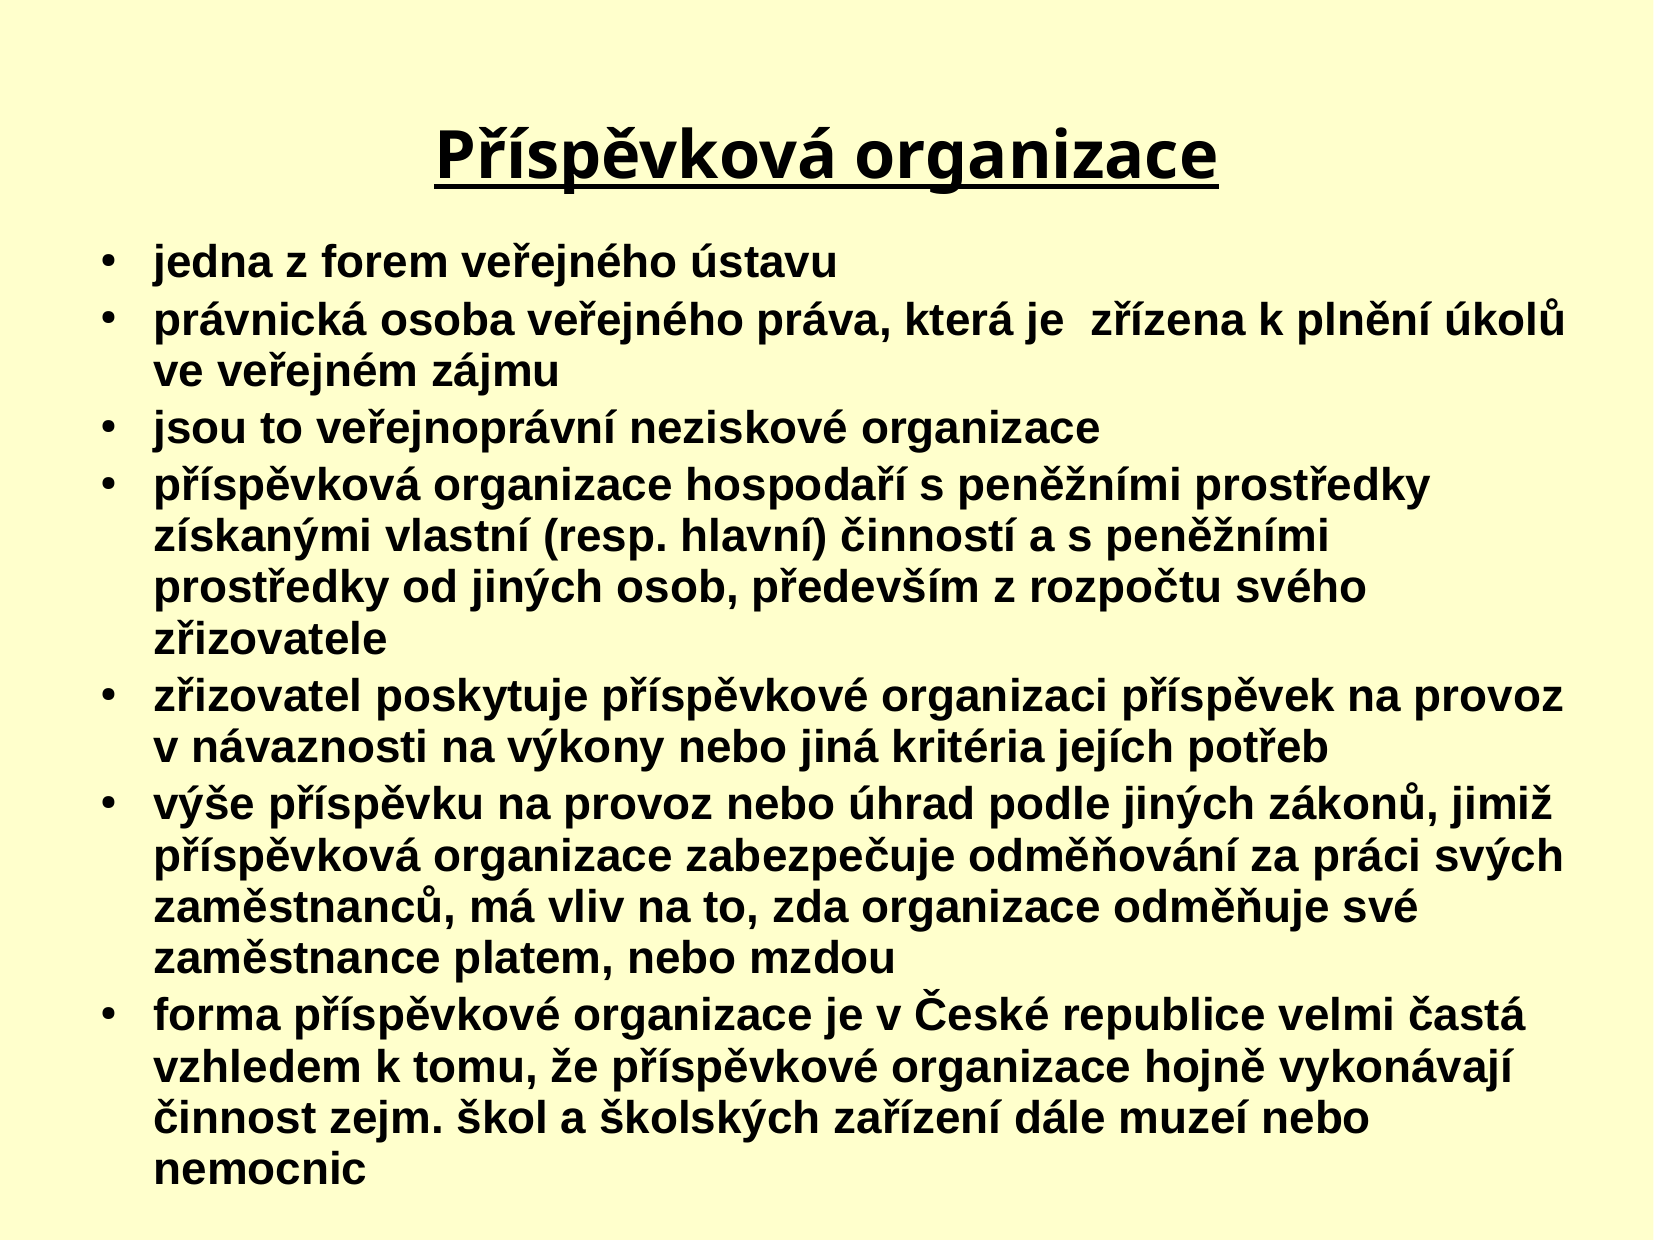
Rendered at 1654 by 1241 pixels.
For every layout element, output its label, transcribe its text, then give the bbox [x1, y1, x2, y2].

title Příspěvková organizace [82, 49, 1571, 236]
list jedna z forem veřejného ústavu právnická osoba veřejného práva, která je zřízena k plnění úkolů ve veřejném zájmu jsou to veřejnoprávní neziskové organizace příspěvková organizace hospodaří s peněžními prostředky získanými vlastní (resp. hlavní) činností a s peněžními prostředky od jiných osob, především z rozpočtu svého zřizovatele zřizovatel poskytuje příspěvkové organizaci příspěvek na provoz v návaznosti na výkony nebo jiná kritéria jejích potřeb výše příspěvku na provoz nebo úhrad podle jiných zákonů, jimiž příspěvková organizace zabezpečuje odměňování za práci svých zaměstnanců, má vliv na to, zda organizace odměňuje své zaměstnance platem, nebo mzdou forma příspěvkové organizace je v České republice velmi častá vzhledem k tomu, že příspěvkové organizace hojně vykonávají činnost zejm. škol a školských zařízení dále muzeí nebo nemocnic [82, 236, 1571, 1241]
